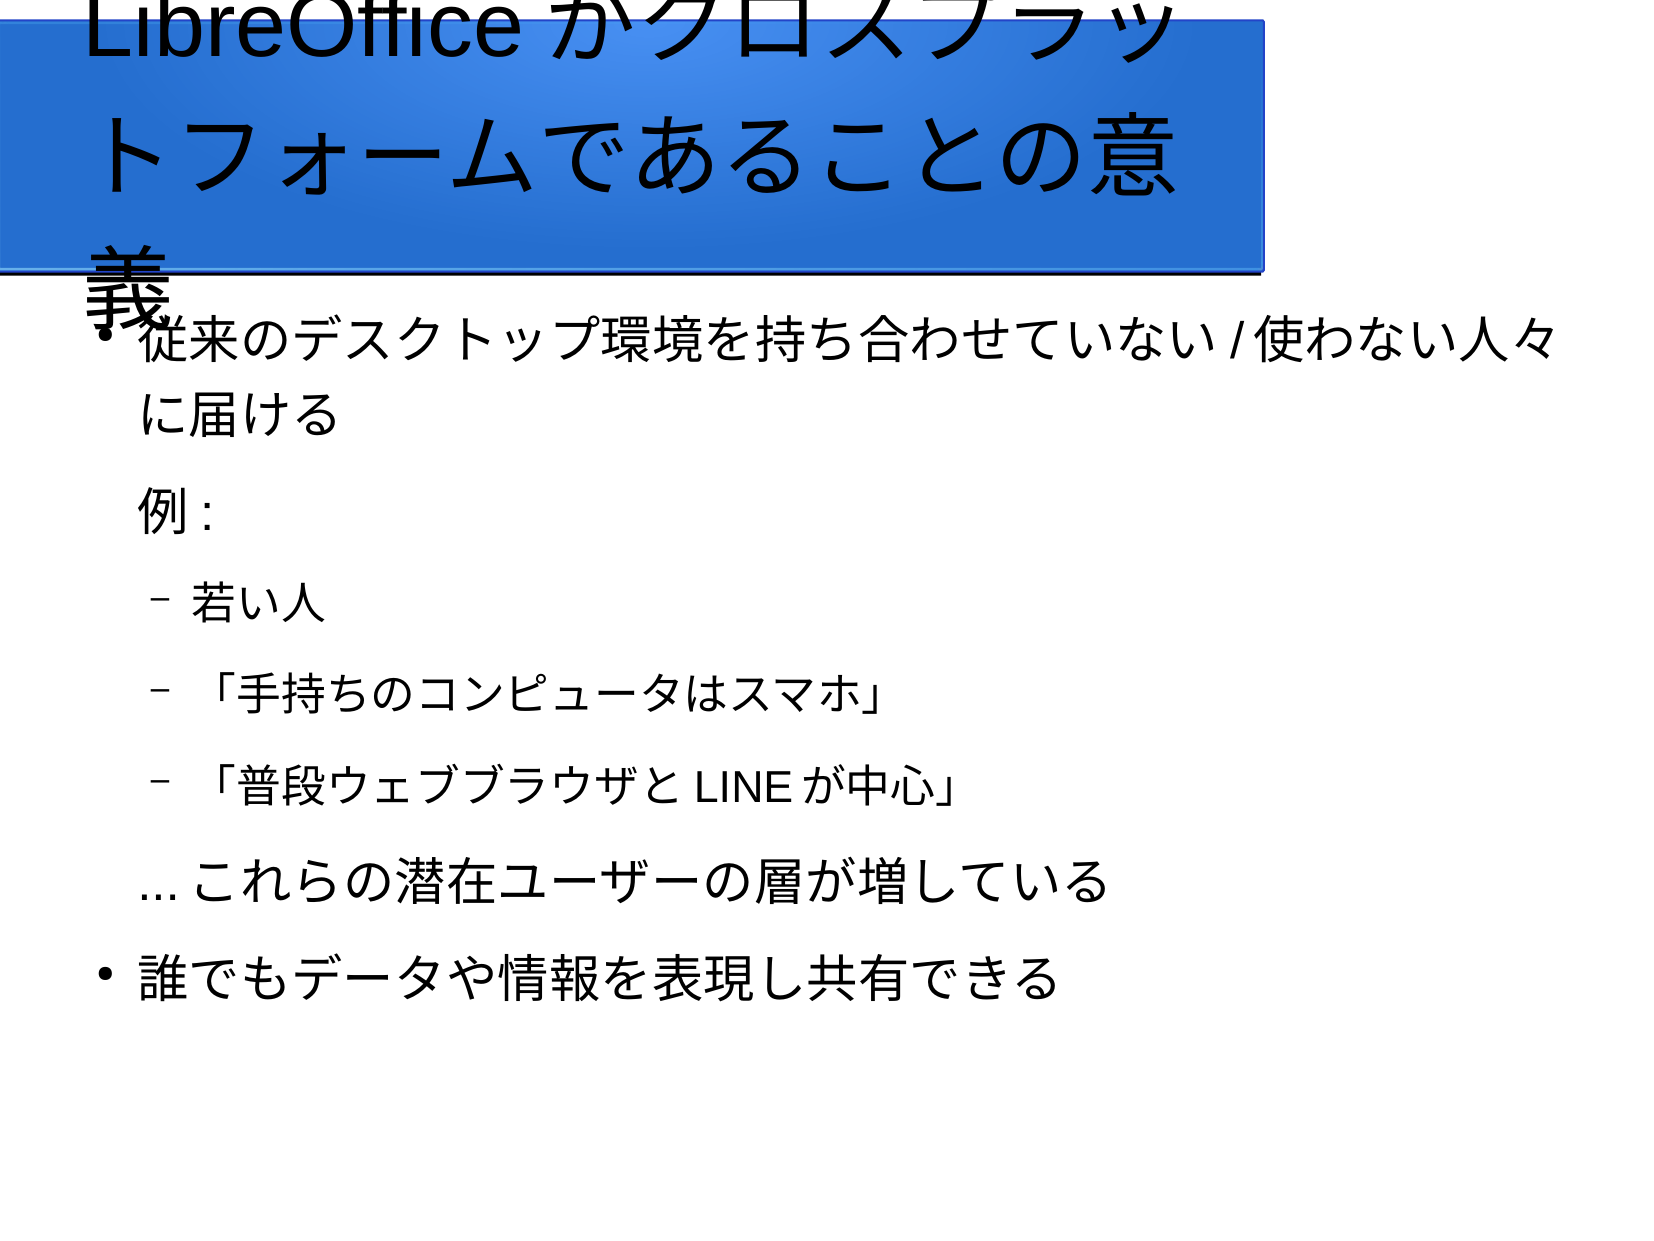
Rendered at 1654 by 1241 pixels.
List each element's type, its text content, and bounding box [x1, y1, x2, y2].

title LibreOfficeがクロスプラットフォームであることの意義 [82, 0, 1235, 299]
list 従来のデスクトップ環境を持ち合わせていない/使わない人々に届ける 例: 若い人 「手持ちのコンピュータはスマホ」 「普段ウェブブラウザとLINEが中心」 ...これらの潜在ユーザーの層が増している 誰でもデータや情報を表現し共有できる [82, 299, 1571, 1019]
